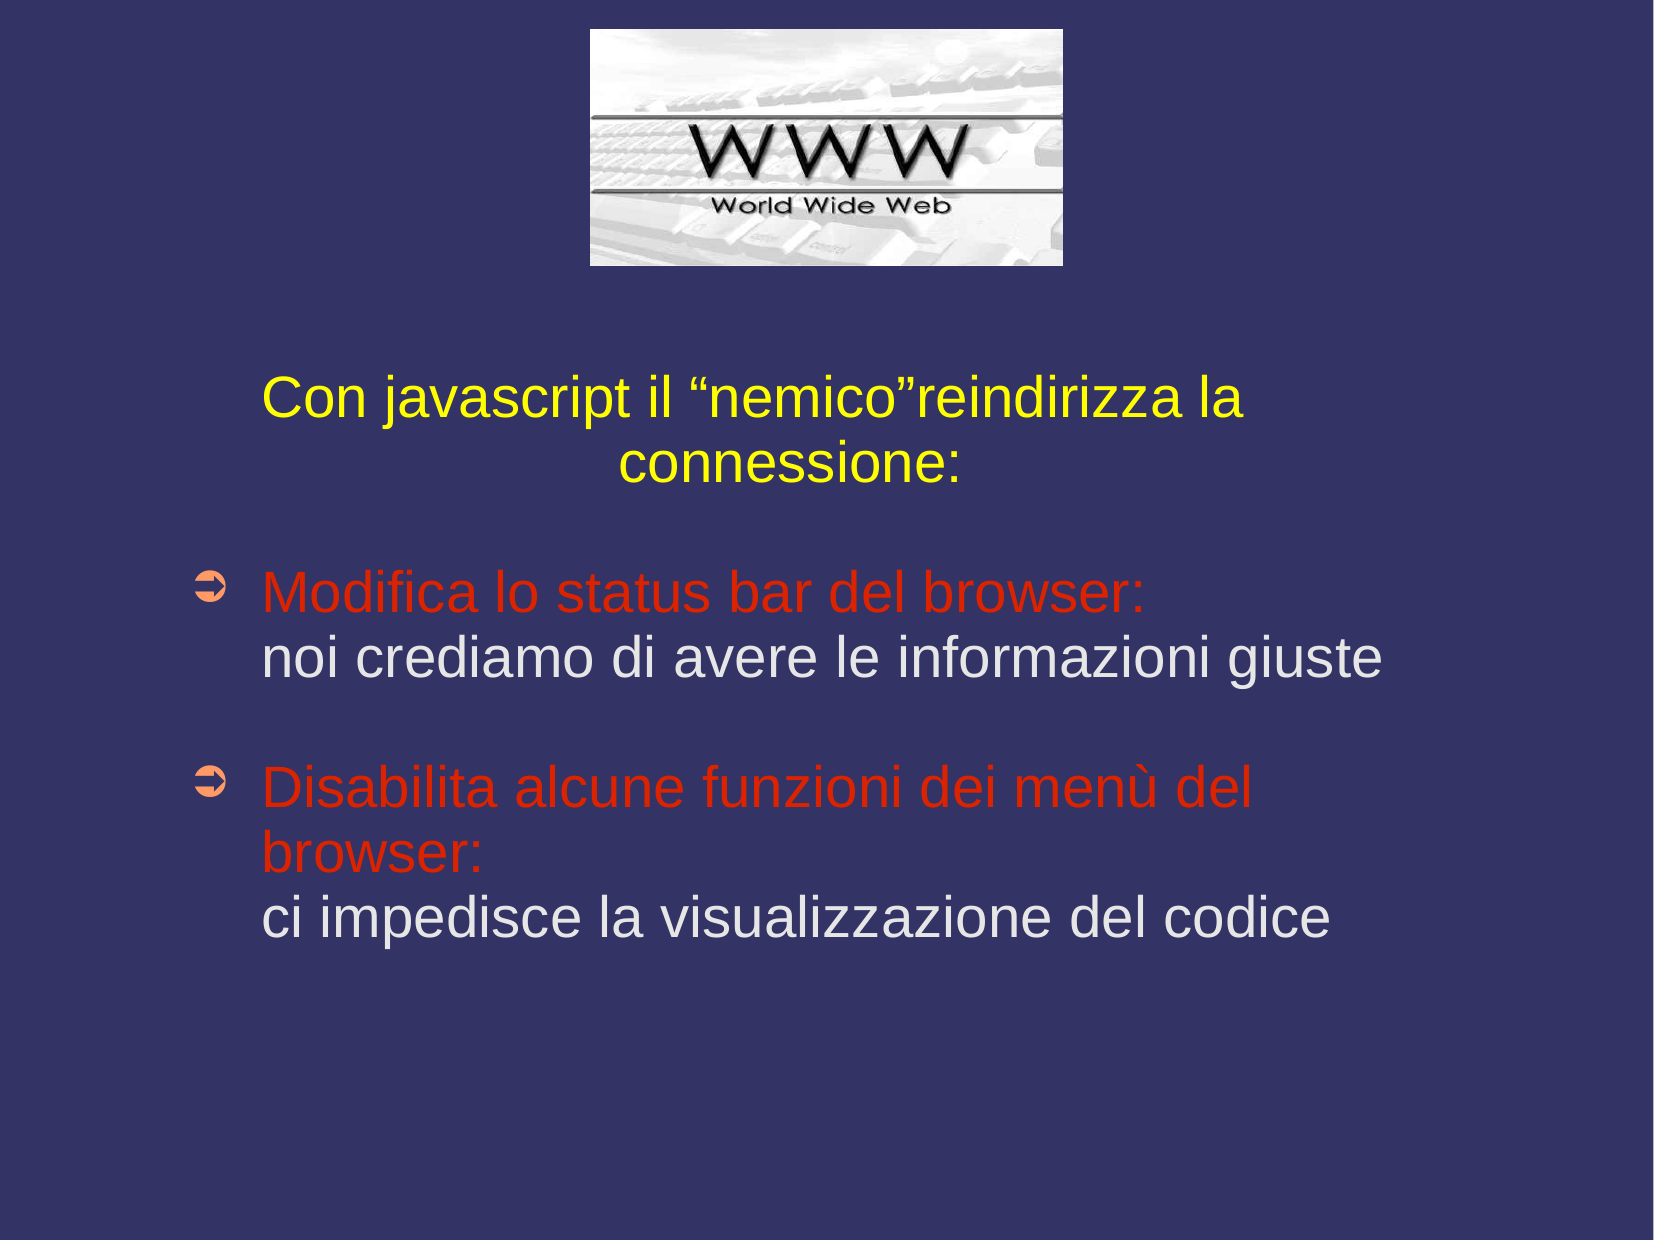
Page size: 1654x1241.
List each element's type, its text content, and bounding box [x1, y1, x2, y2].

list Con javascript il “nemico”reindirizza la connessione: Modifica lo status bar del browser: noi crediamo di avere le informazioni giuste Disabilita alcune funzioni dei menù del browser: ci impedisce la visualizzazione del codice [178, 364, 1570, 1147]
picture [590, 29, 1063, 266]
